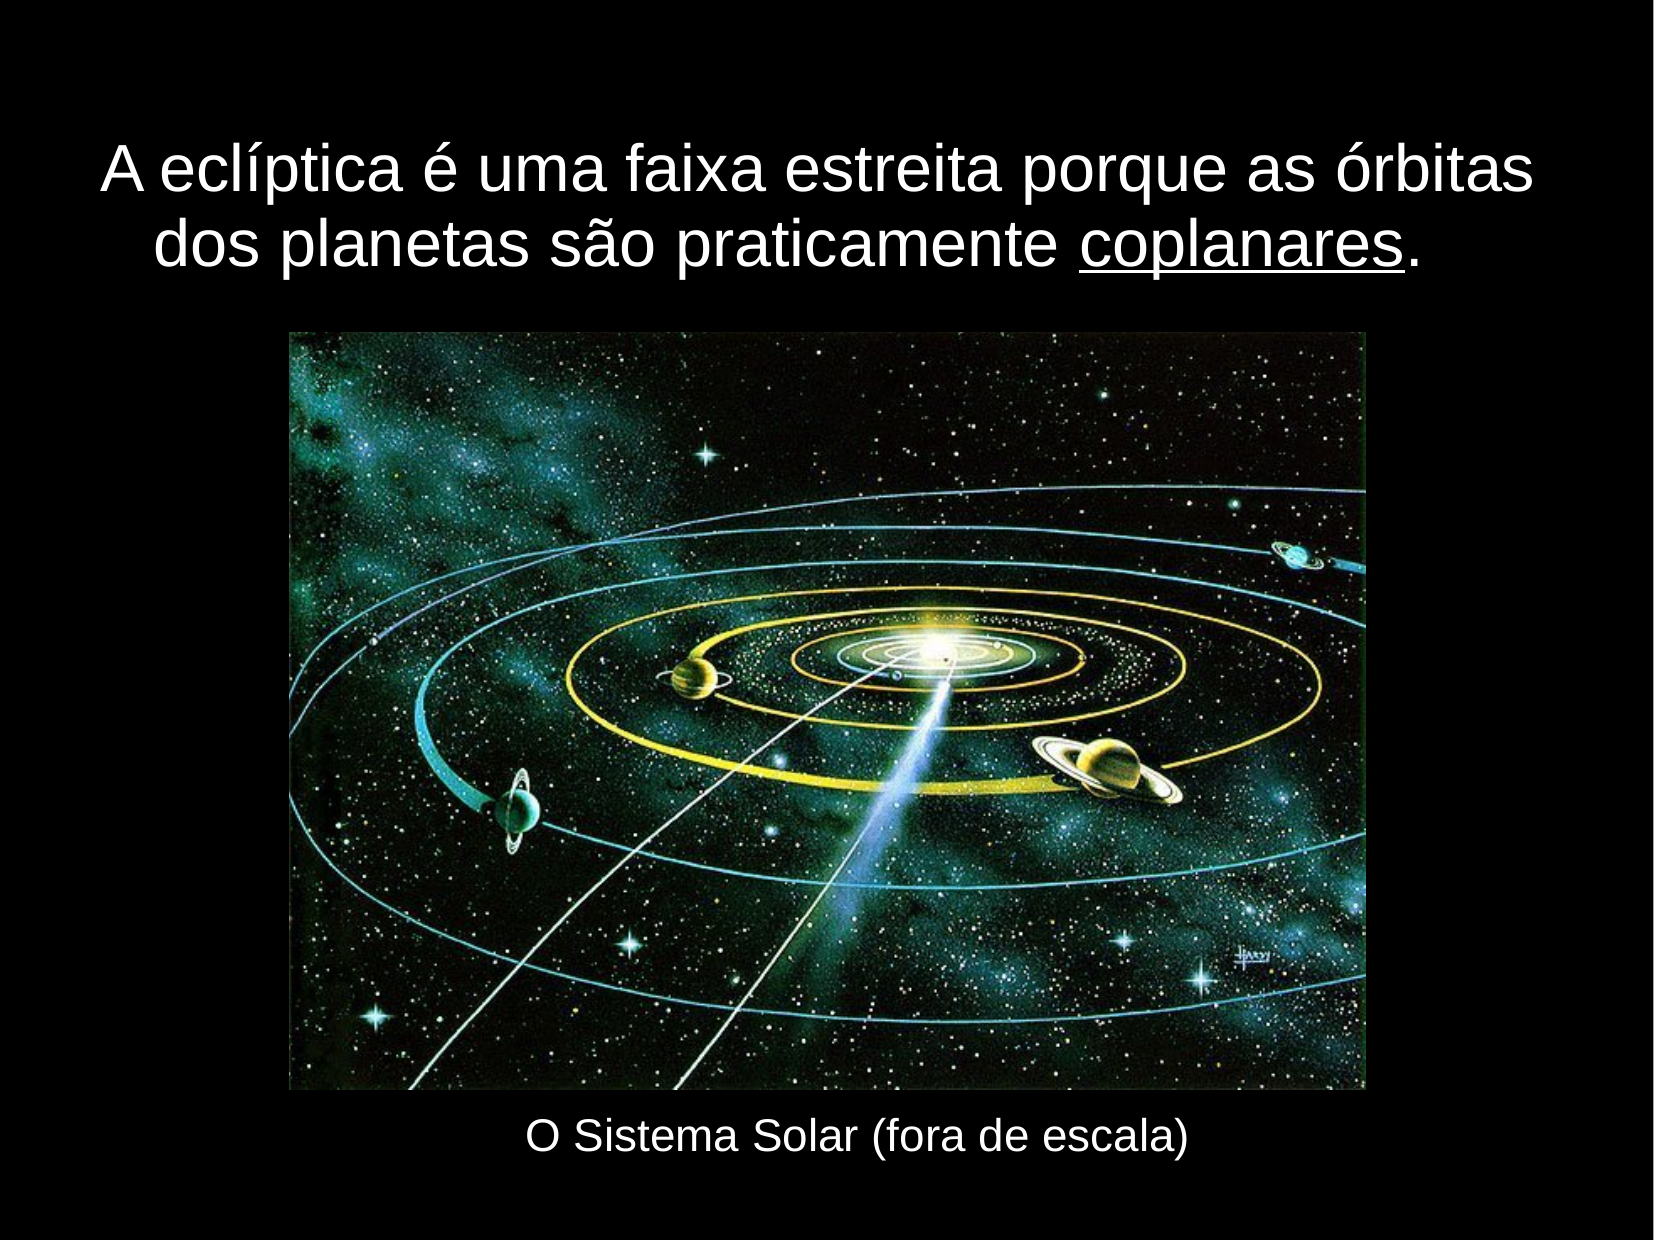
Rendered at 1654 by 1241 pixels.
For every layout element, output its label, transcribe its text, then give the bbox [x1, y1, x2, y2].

text_box O Sistema Solar (fora de escala) [511, 1102, 1206, 1175]
picture [289, 332, 1366, 1090]
list A eclíptica é uma faixa estreita porque as órbitas dos planetas são praticamente coplanares. [82, 130, 1571, 313]
